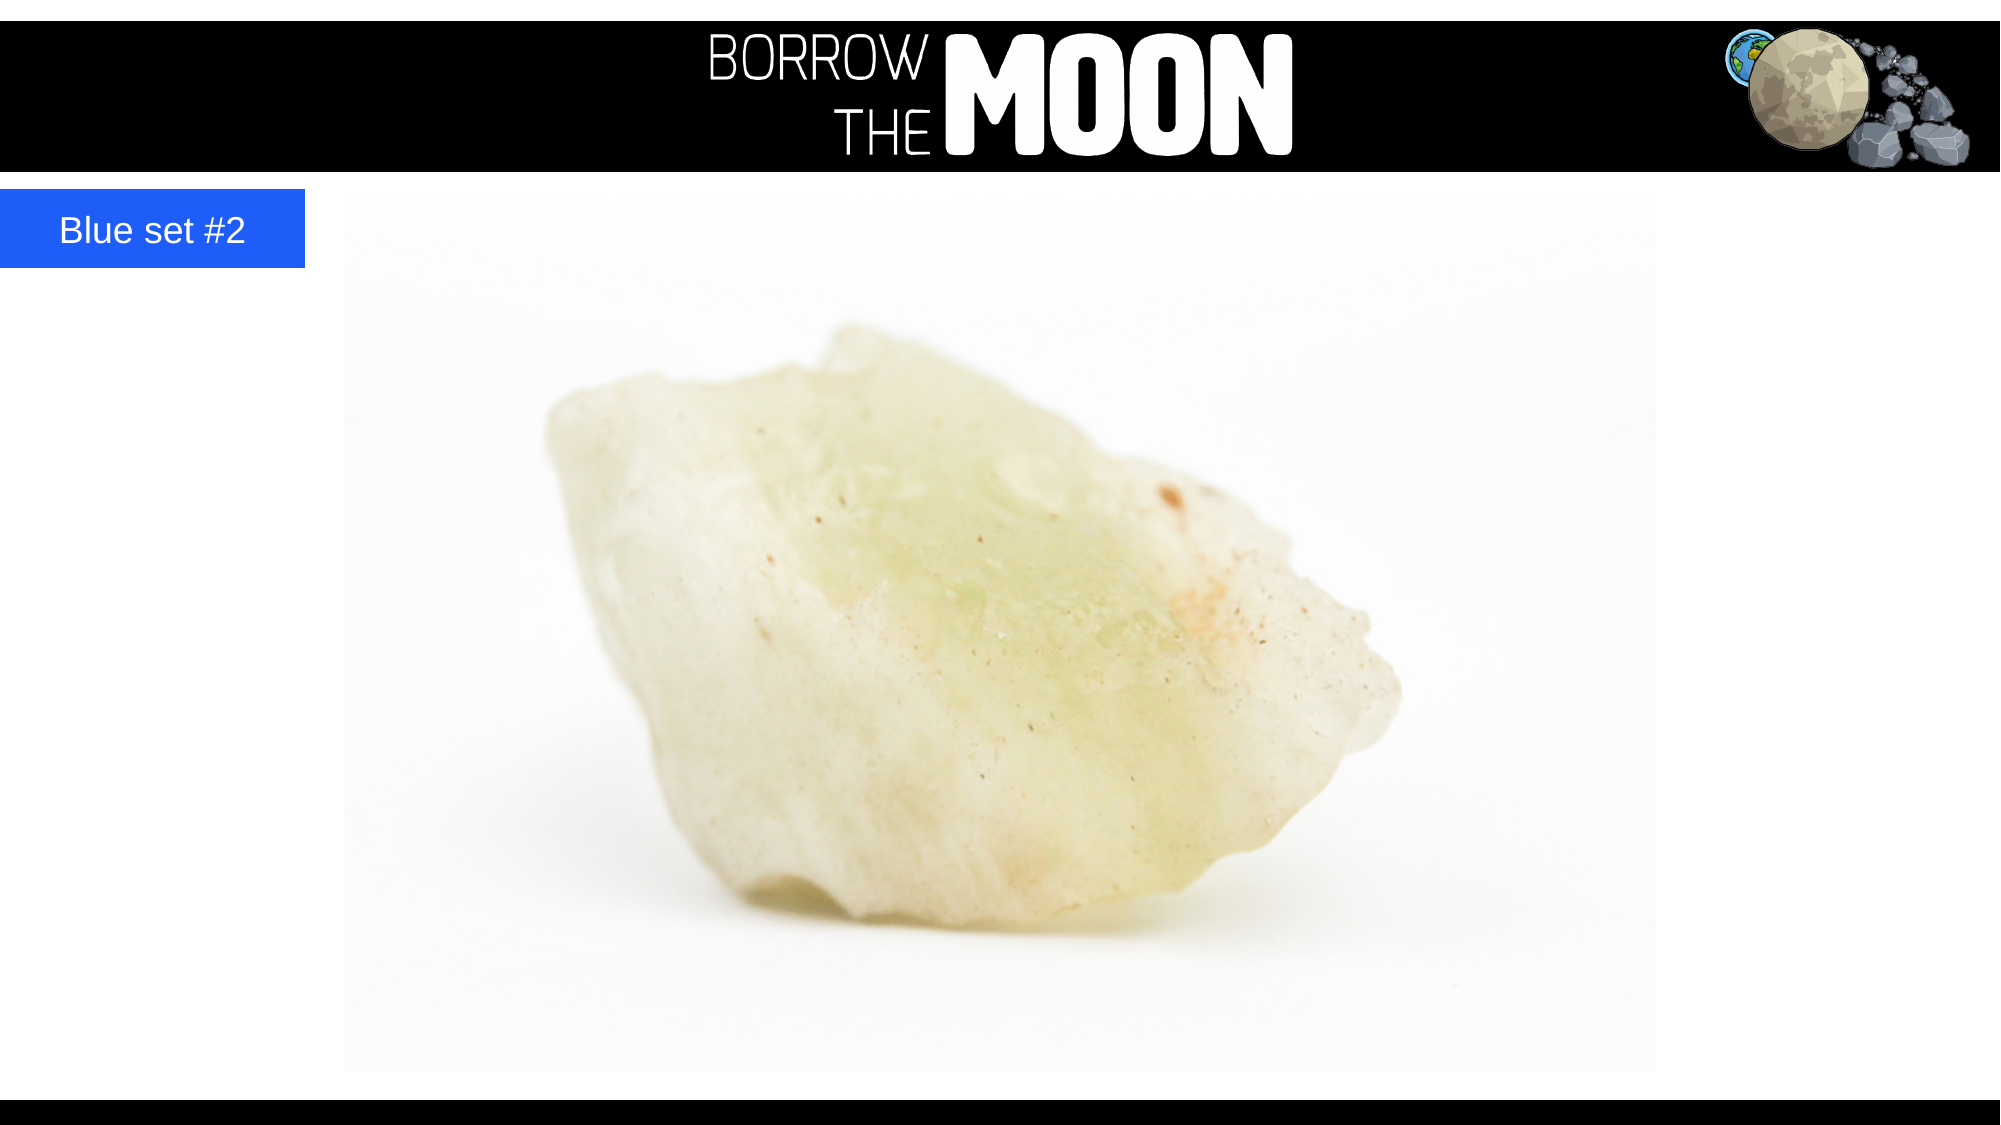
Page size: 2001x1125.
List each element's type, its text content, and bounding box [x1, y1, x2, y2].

text_box Blue set #2 [0, 189, 305, 268]
picture [344, 198, 1656, 1072]
